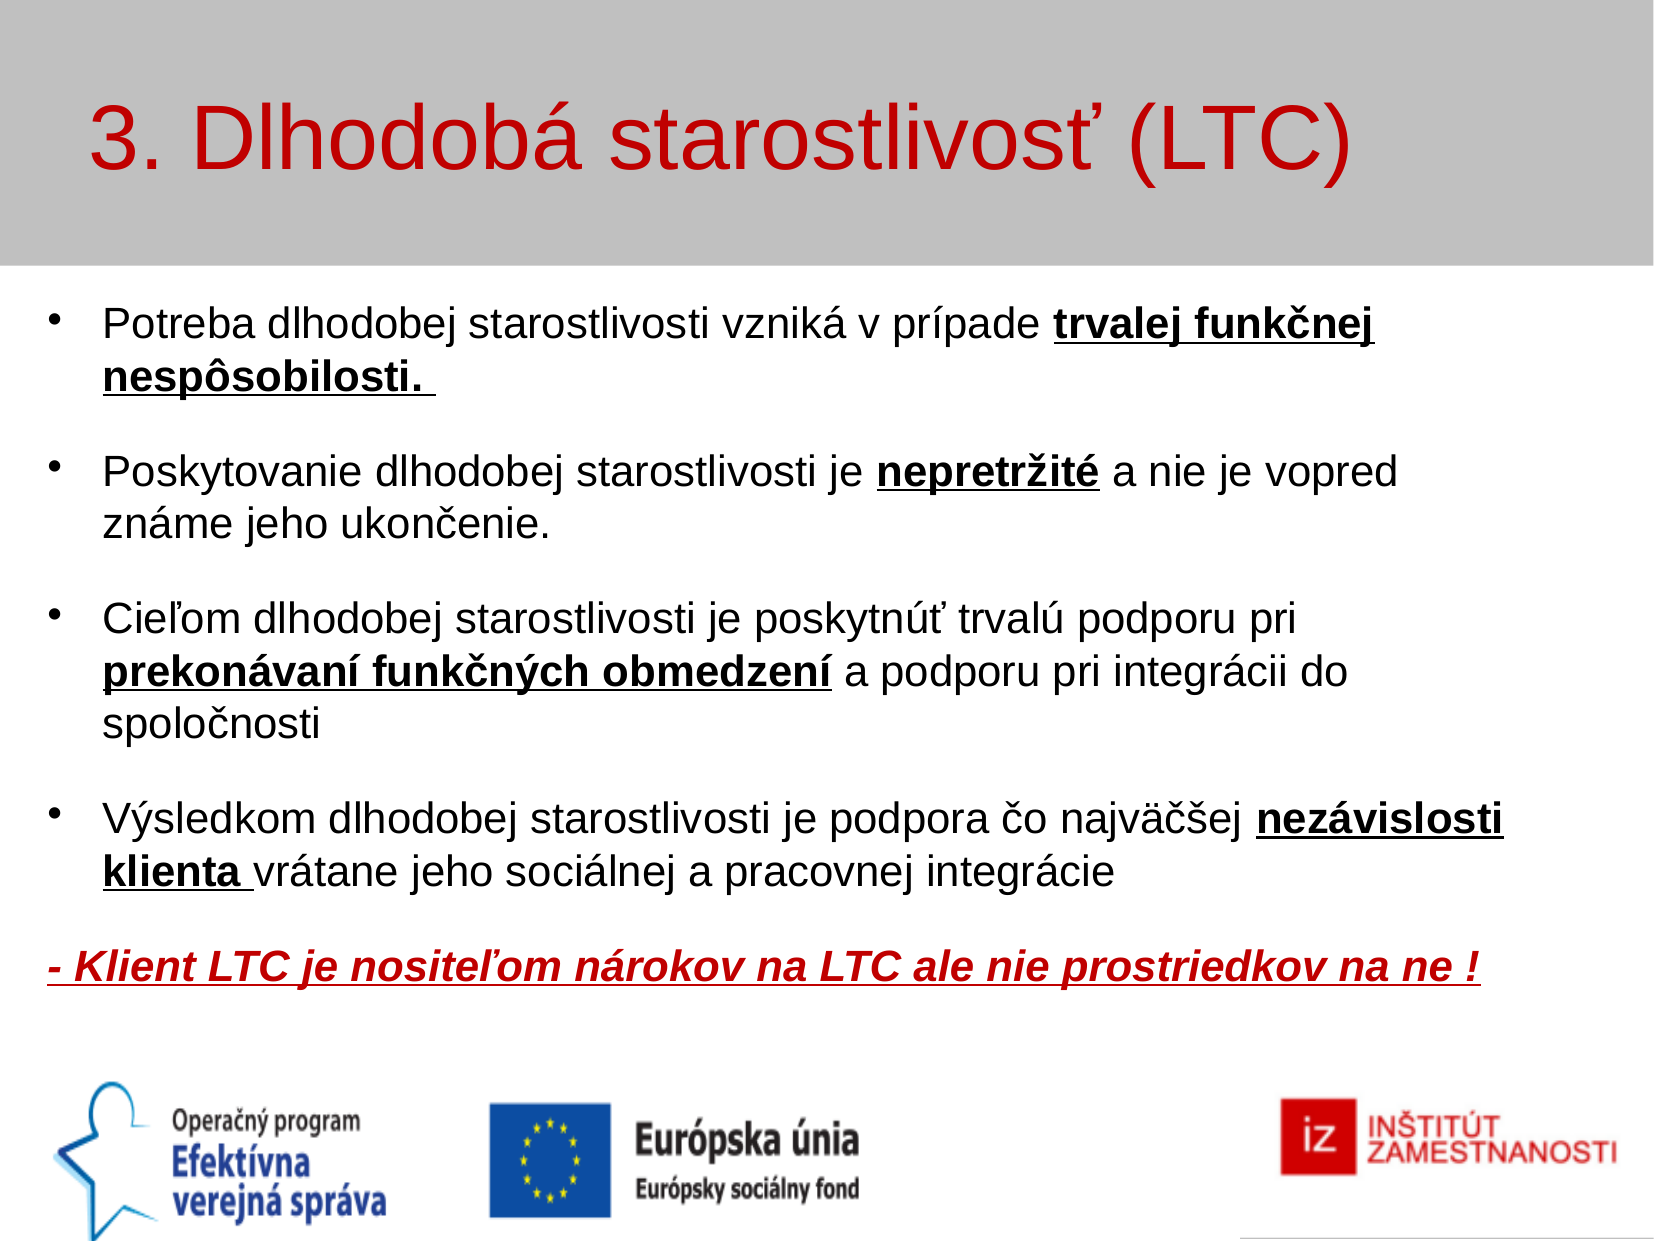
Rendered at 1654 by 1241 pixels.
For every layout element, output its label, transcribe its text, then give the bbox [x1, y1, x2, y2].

picture [29, 1077, 886, 1241]
title 3. Dlhodobá starostlivosť (LTC) [88, 29, 1565, 237]
picture [1240, 1033, 1654, 1241]
list Potreba dlhodobej starostlivosti vzniká v prípade trvalej funkčnej nespôsobilosti. Poskytovanie dlhodobej starostlivosti je nepretržité a nie je vopred známe jeho ukončenie. Cieľom dlhodobej starostlivosti je poskytnúť trvalú podporu pri prekonávaní funkčných obmedzení a podporu pri integrácii do spoločnosti Výsledkom dlhodobej starostlivosti je podpora čo najväčšej nezávislosti klienta vrátane jeho sociálnej a pracovnej integrácie - Klient LTC je nositeľom nárokov na LTC ale nie prostriedkov na ne ! [29, 295, 1533, 1077]
